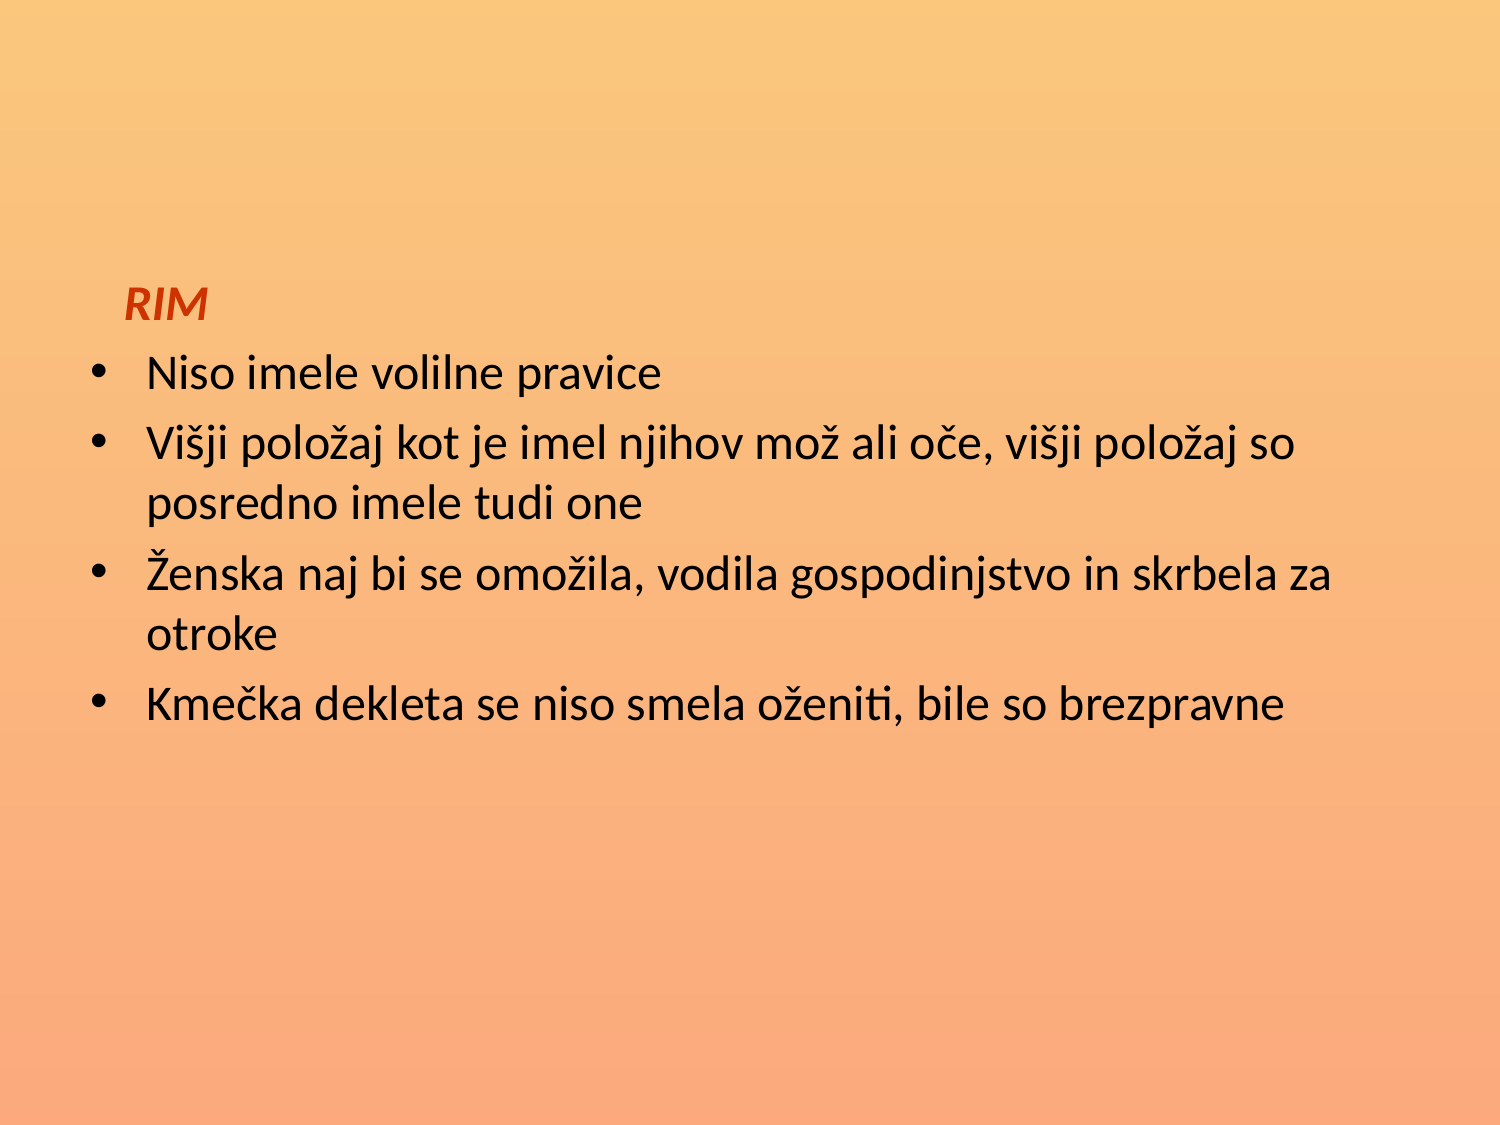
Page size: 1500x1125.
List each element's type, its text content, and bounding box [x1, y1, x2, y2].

list RIM Niso imele volilne pravice Višji položaj kot je imel njihov mož ali oče, višji položaj so posredno imele tudi one Ženska naj bi se omožila, vodila gospodinjstvo in skrbela za otroke Kmečka dekleta se niso smela oženiti, bile so brezpravne [75, 262, 1425, 1005]
